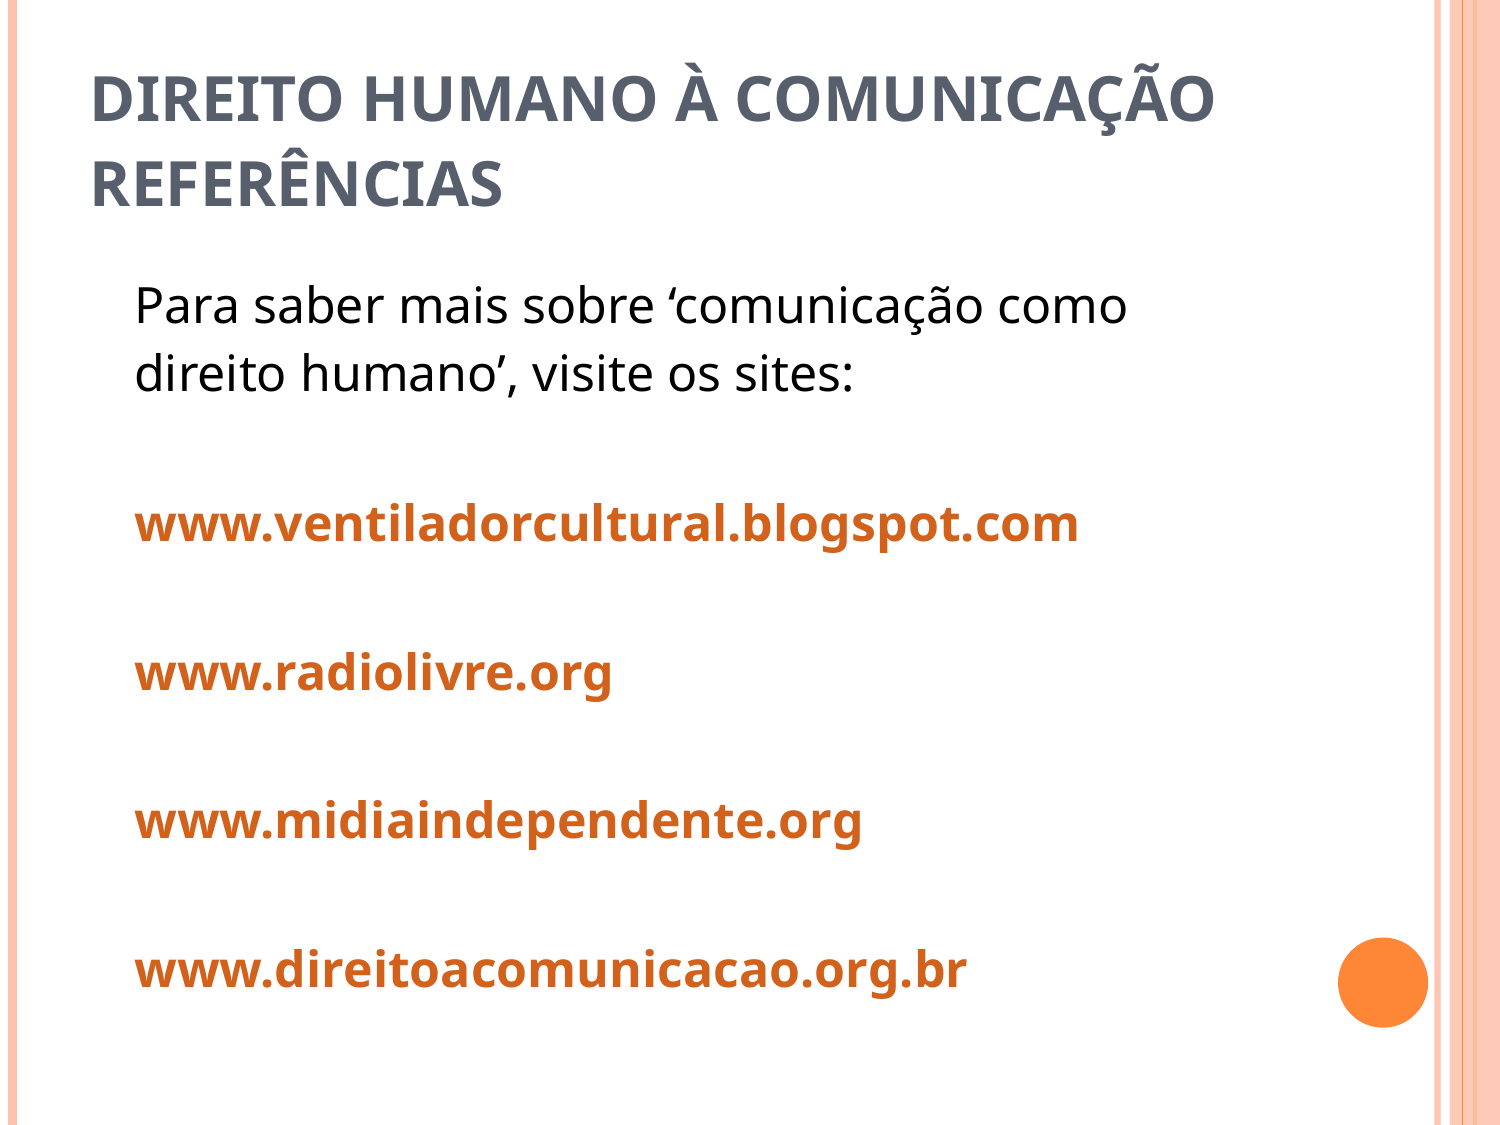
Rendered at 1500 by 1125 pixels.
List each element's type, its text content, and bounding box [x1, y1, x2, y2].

list Para saber mais sobre ‘comunicação como direito humano’, visite os sites: www.ventiladorcultural.blogspot.com www.radiolivre.org www.midiaindependente.org www.direitoacomunicacao.org.br [74, 262, 1300, 1063]
title DIREITO HUMANO À COMUNICAÇÃO REFERÊNCIAS [74, 0, 1300, 233]
